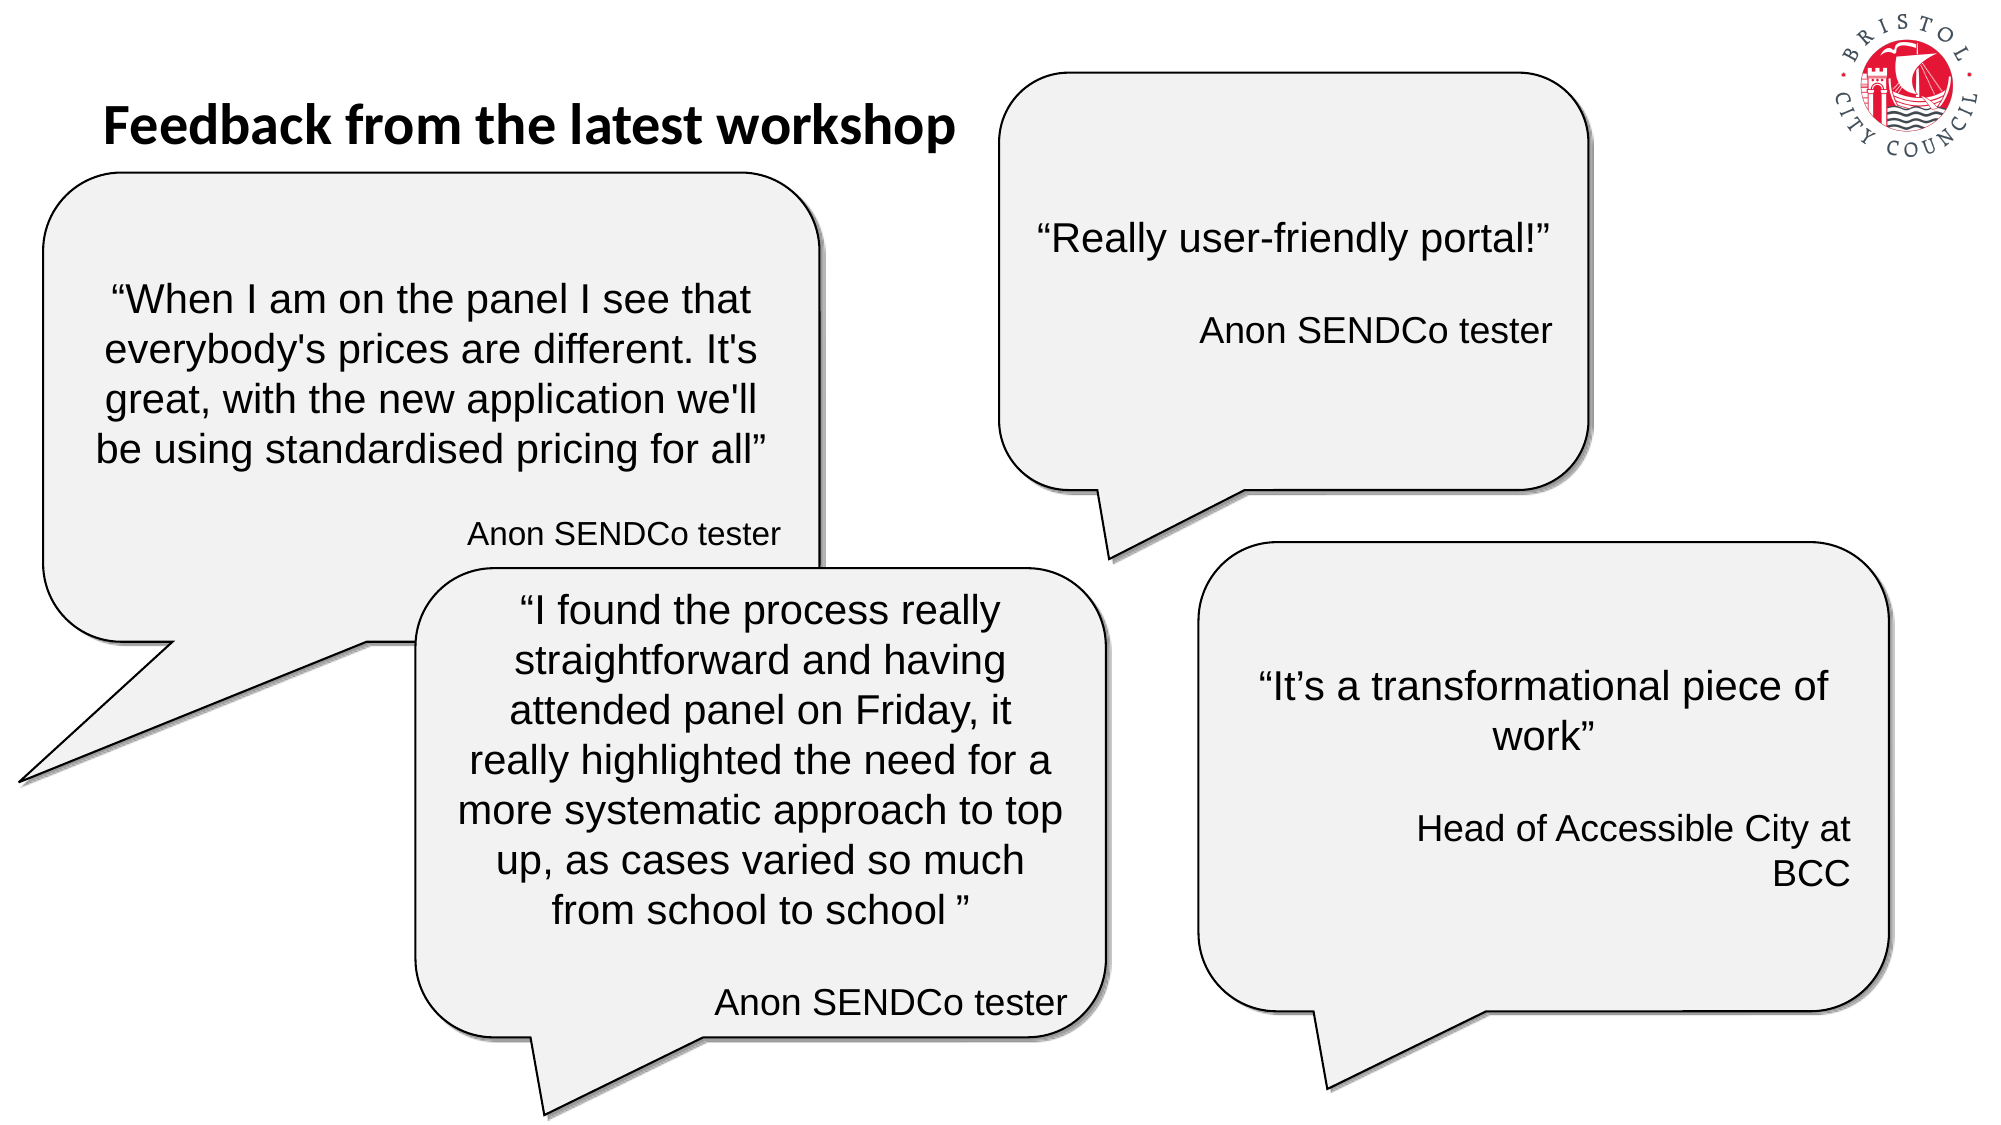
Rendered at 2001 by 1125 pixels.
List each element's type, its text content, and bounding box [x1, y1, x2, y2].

text_box “I found the process really straightforward and having attended panel on Friday, it really highlighted the need for a more systematic approach to top up, as cases varied so much from school to school ” Anon SENDCo tester [415, 568, 1106, 1116]
picture [1833, 14, 1982, 157]
text_box “When I am on the panel I see that everybody's prices are different. It's great, with the new application we'll be using standardised pricing for all” Anon SENDCo tester [18, 172, 820, 783]
text_box “Really user-friendly portal!” Anon SENDCo tester [999, 72, 1589, 560]
text_box “It’s a transformational piece of work” Head of Accessible City at BCC [1198, 542, 1889, 1090]
list Feedback from the latest workshop [89, 86, 1021, 172]
